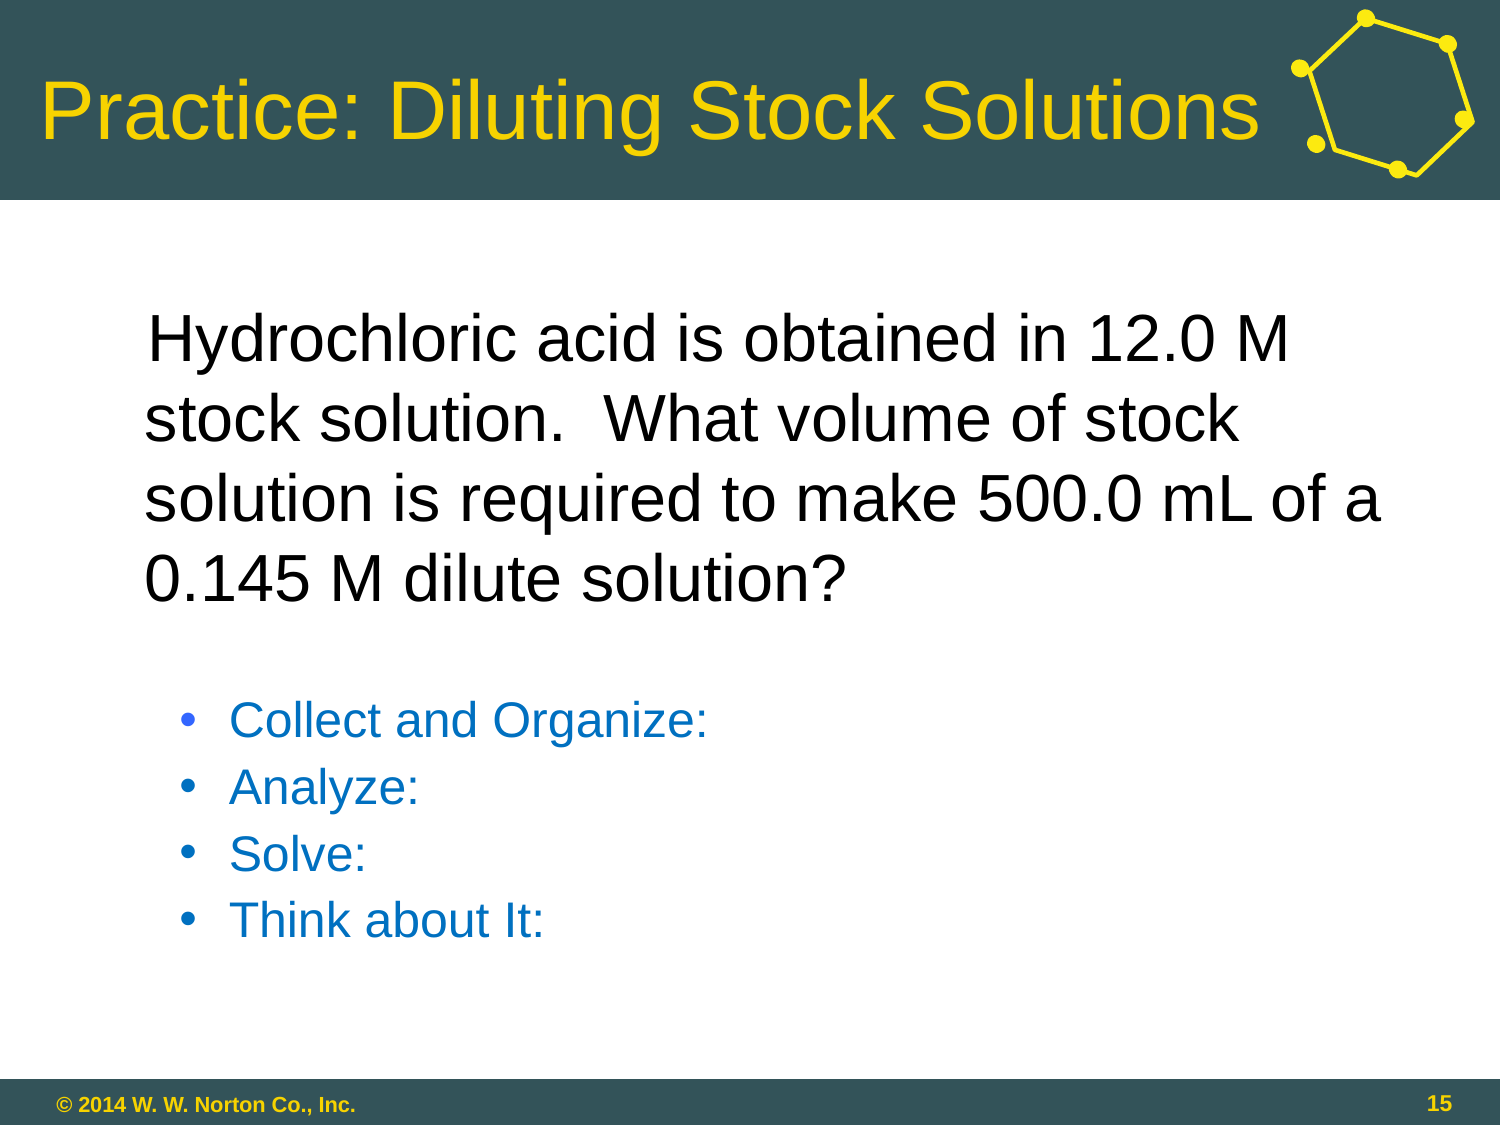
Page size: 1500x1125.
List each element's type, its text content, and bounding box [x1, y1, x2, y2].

text_box Collect and Organize: Analyze: Solve: Think about It: [125, 687, 932, 956]
list Hydrochloric acid is obtained in 12.0 M stock solution. What volume of stock solution is required to make 500.0 mL of a 0.145 M dilute solution? [99, 287, 1438, 600]
slide_number <number> [1408, 1085, 1468, 1120]
title Practice: Diluting Stock Solutions [24, 12, 1300, 200]
